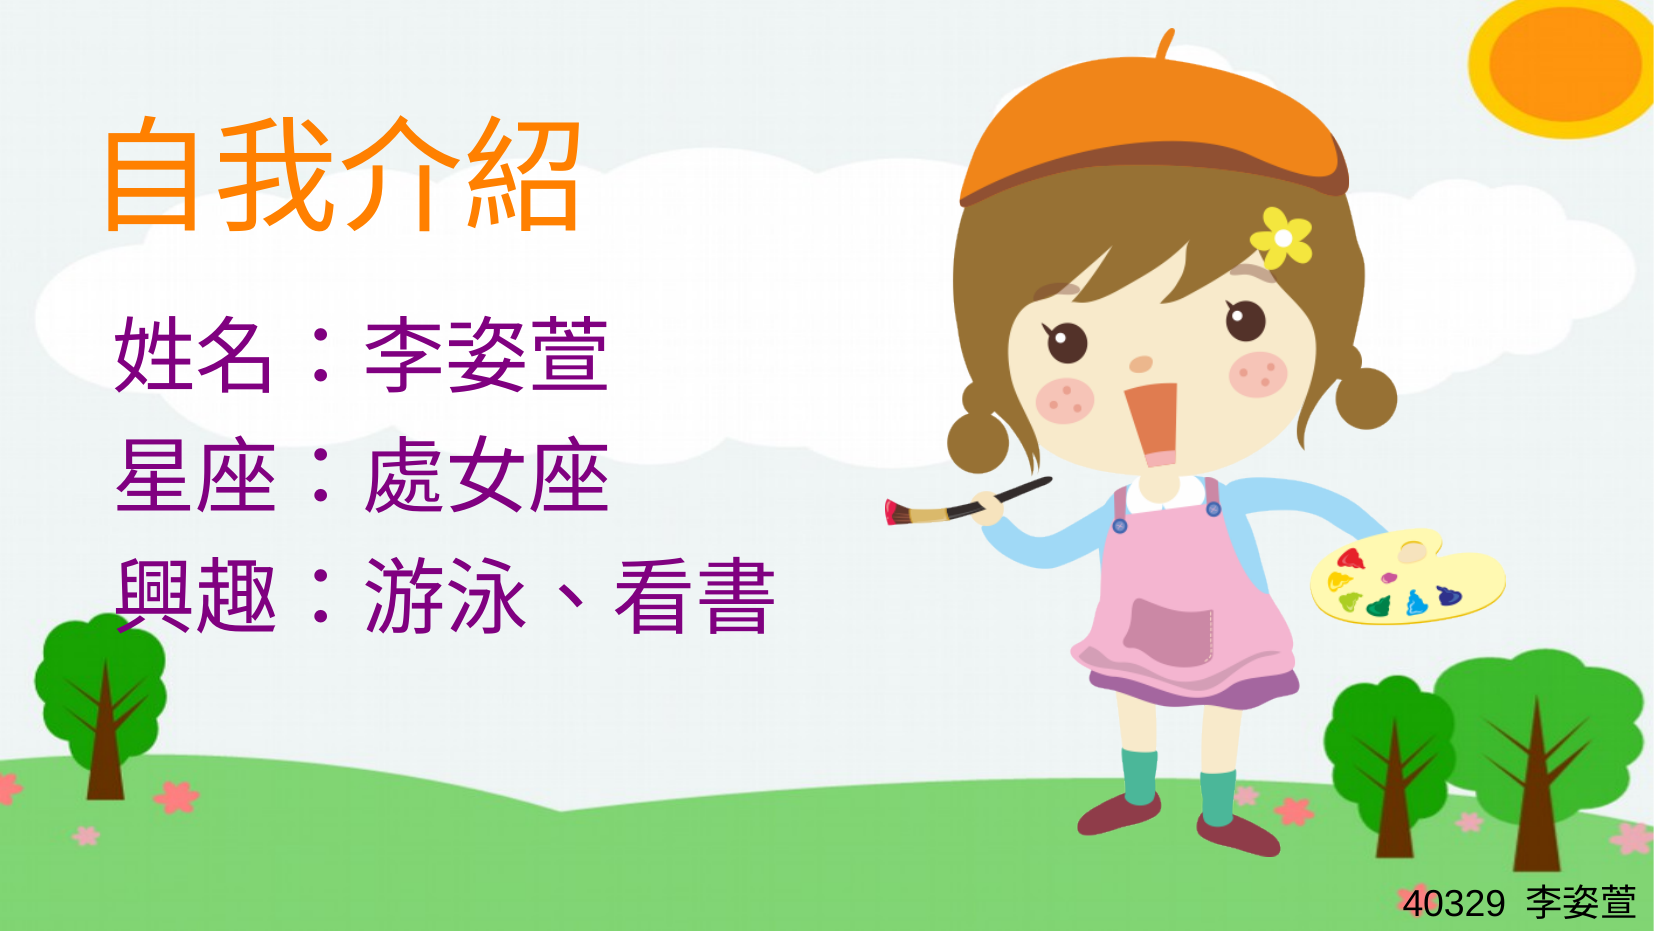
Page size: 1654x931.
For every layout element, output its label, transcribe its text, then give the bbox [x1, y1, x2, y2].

picture [0, 0, 1654, 931]
text_box 40329 李姿萱 [1387, 865, 1654, 931]
title 自我介紹 [88, 59, 728, 206]
subtitle 姓名：李姿萱 星座：處女座 興趣：游泳、看書 [5, 206, 885, 734]
